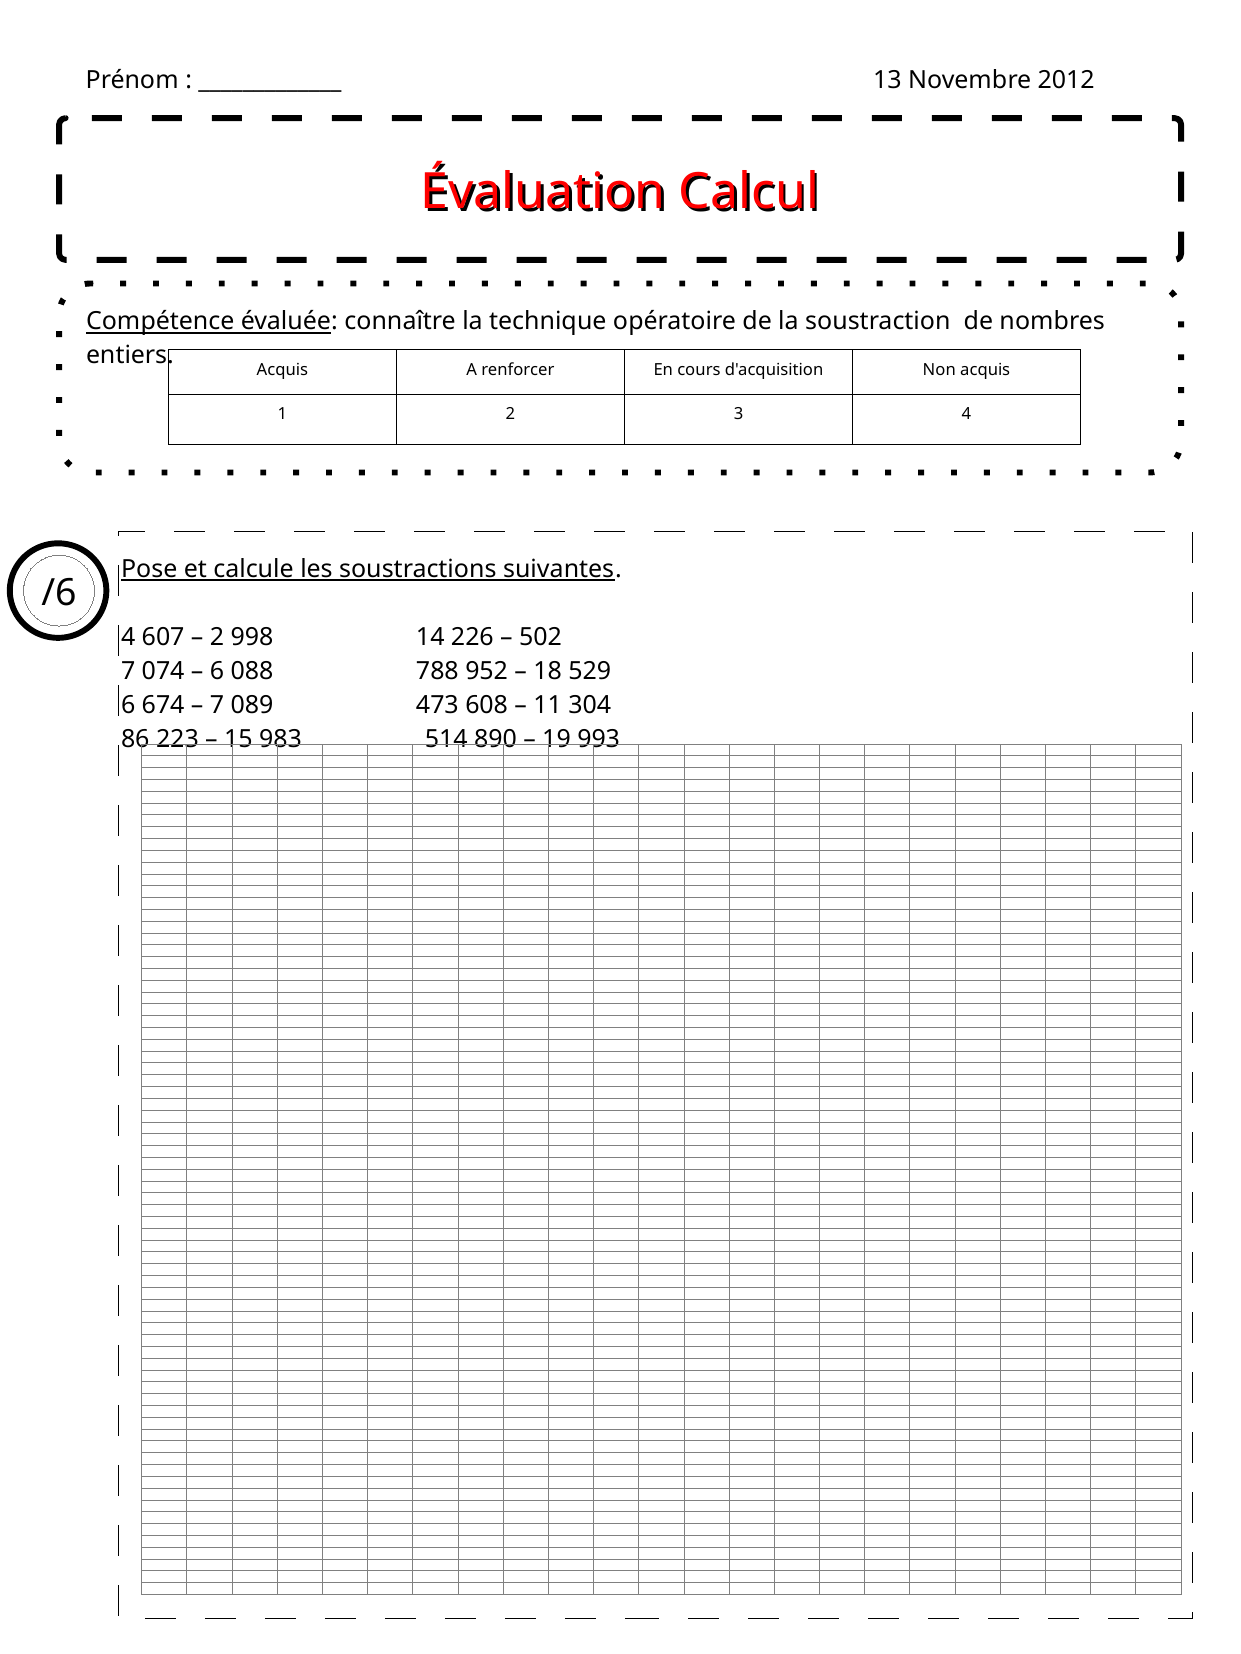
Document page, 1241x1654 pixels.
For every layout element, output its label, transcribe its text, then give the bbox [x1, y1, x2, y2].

text_box Pose et calcule les soustractions suivantes. 4 607 – 2 998 14 226 – 502 7 074 – 6 088 788 952 – 18 529 6 674 – 7 089 473 608 – 11 304 86 223 – 15 983 514 890 – 19 993 [106, 543, 1158, 751]
table_cell 3 [625, 395, 852, 444]
text_box /6 [23, 555, 95, 627]
table_cell 1 [169, 395, 396, 444]
table_cell 4 [853, 395, 1080, 444]
table_header En cours d'acquisition [625, 350, 852, 394]
text_box Compétence évaluée: connaître la technique opératoire de la soustraction de nombres entiers. [59, 283, 1182, 473]
text_box Évaluation Calcul [59, 118, 1182, 260]
table_header Non acquis [853, 350, 1080, 394]
table_header A renforcer [397, 350, 624, 394]
table_cell 2 [397, 395, 624, 444]
text_box Prénom : _____________ 13 Novembre 2012 [70, 47, 1170, 105]
table_header Acquis [169, 350, 396, 394]
